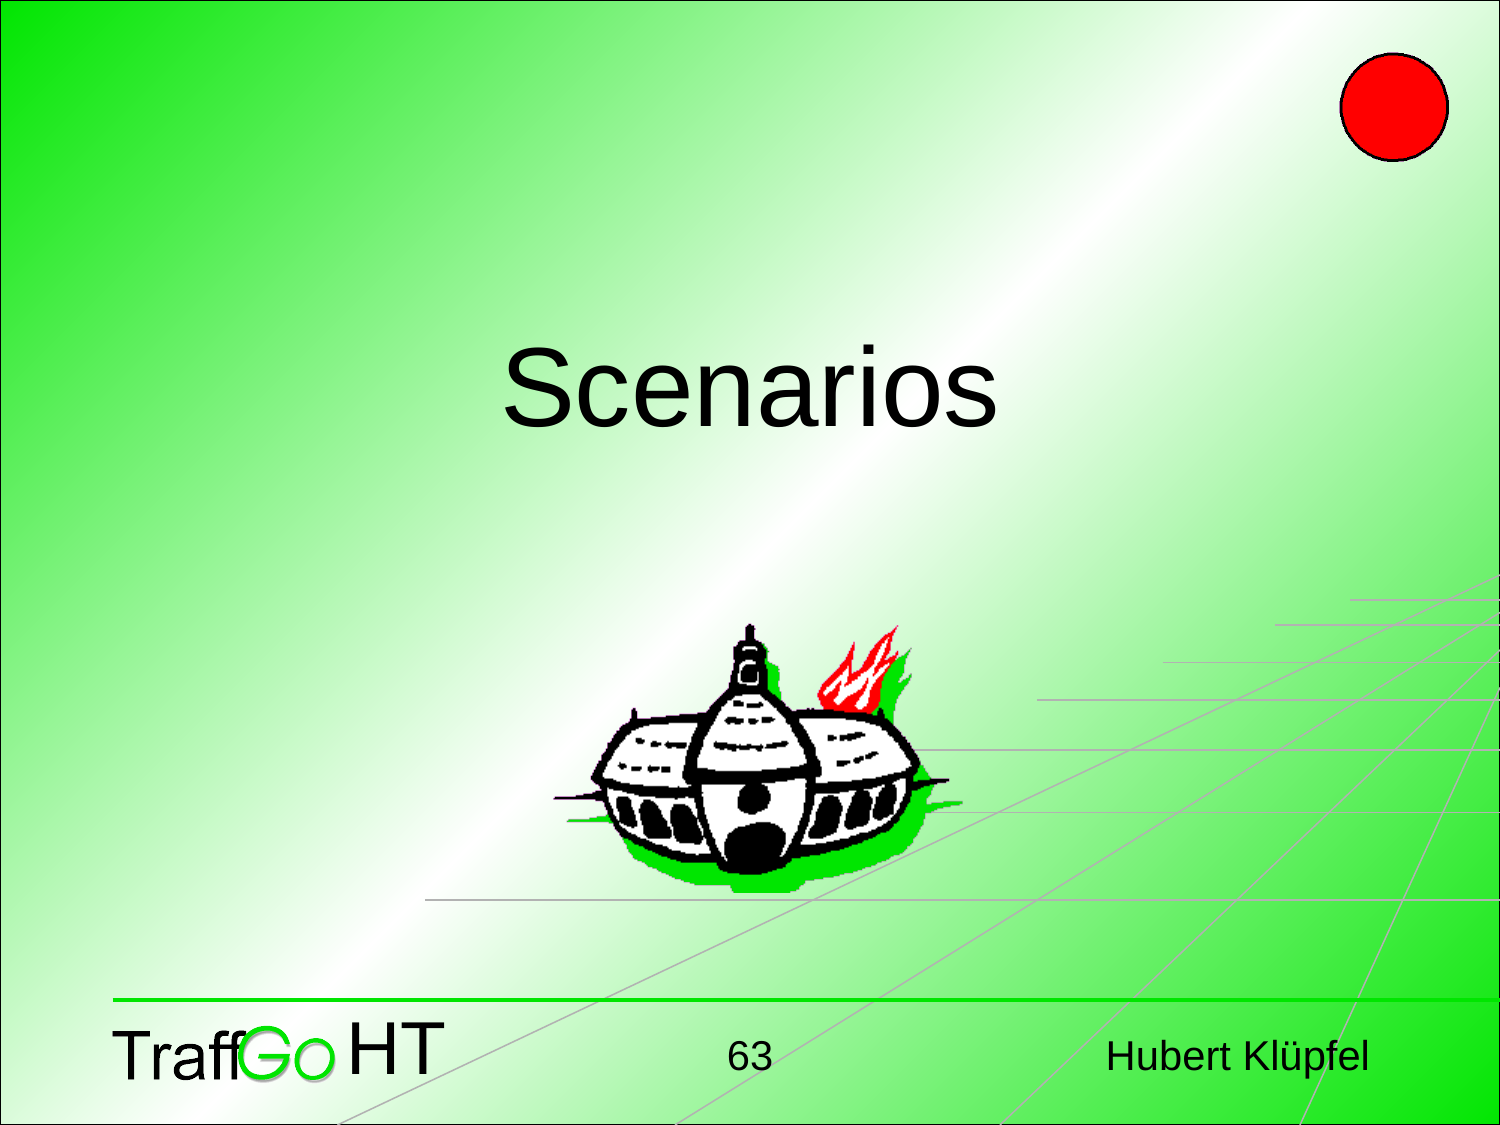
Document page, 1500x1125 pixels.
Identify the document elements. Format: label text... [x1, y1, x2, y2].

picture [112, 1024, 338, 1085]
title Scenarios [112, 312, 1388, 463]
picture [1338, 51, 1450, 163]
picture [525, 612, 966, 893]
